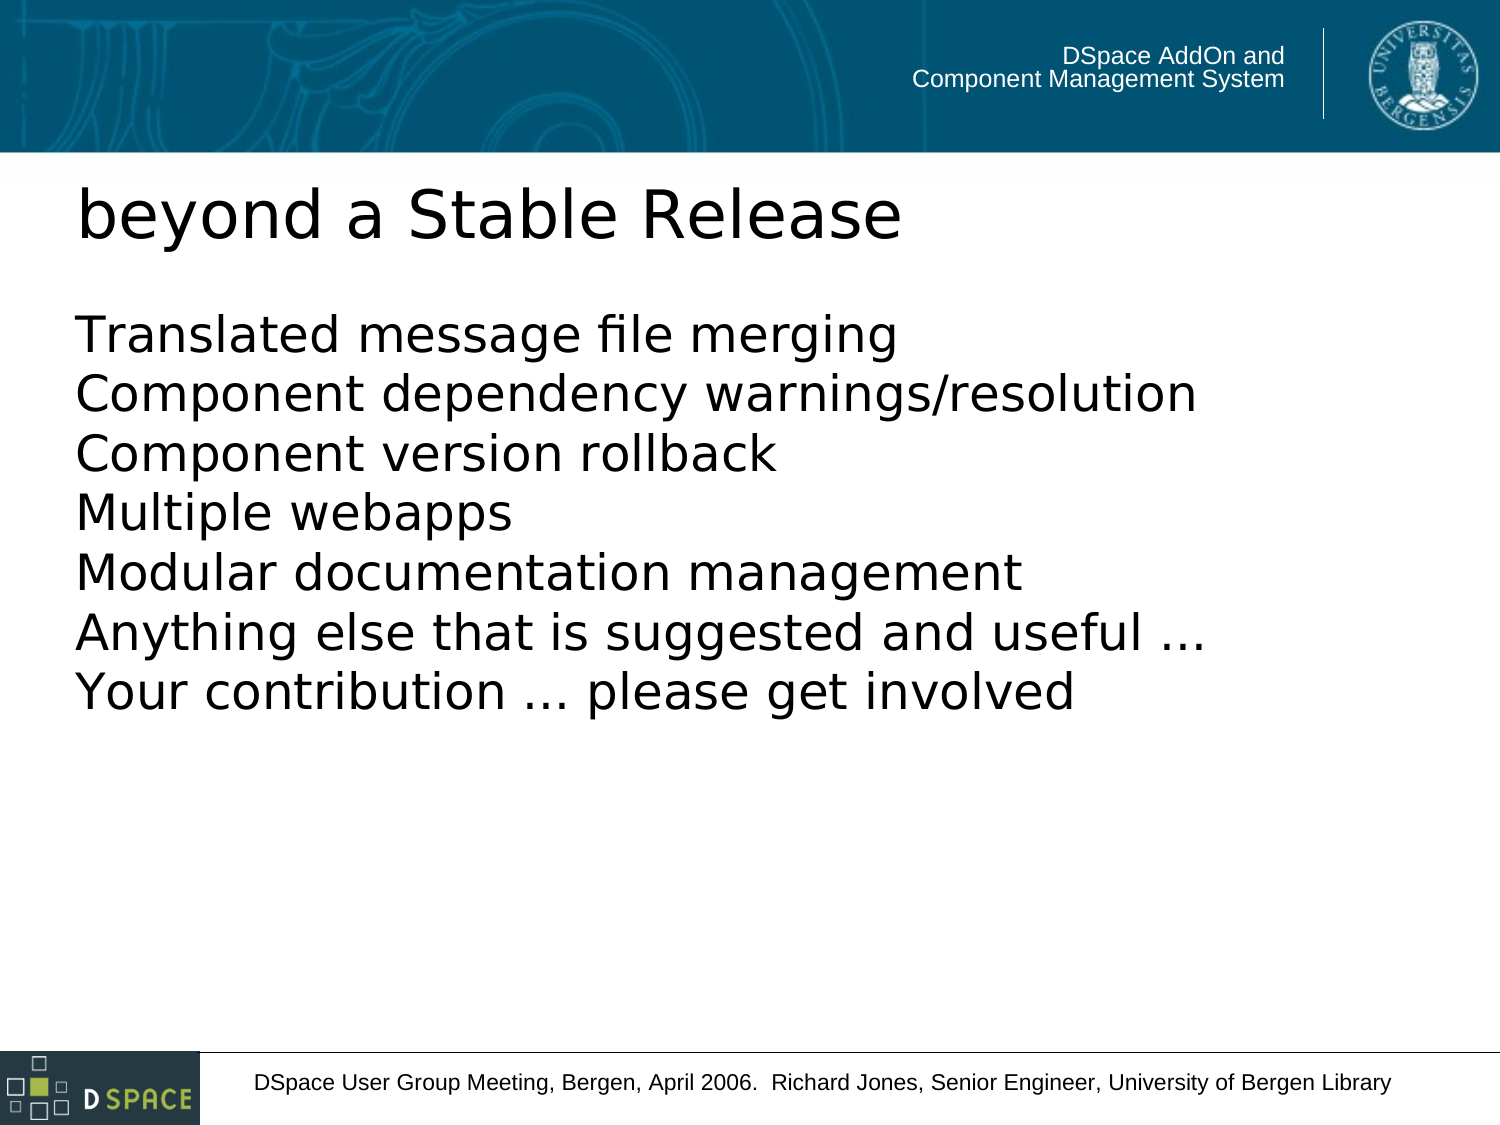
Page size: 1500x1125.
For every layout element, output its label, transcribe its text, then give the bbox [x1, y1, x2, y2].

picture [1368, 21, 1478, 131]
picture [0, 151, 1500, 1125]
title beyond a Stable Release [76, 162, 1427, 278]
list Translated message file merging Component dependency warnings/resolution Component version rollback Multiple webapps Modular documentation management Anything else that is suggested and useful ... Your contribution ... please get involved [75, 314, 1426, 1006]
